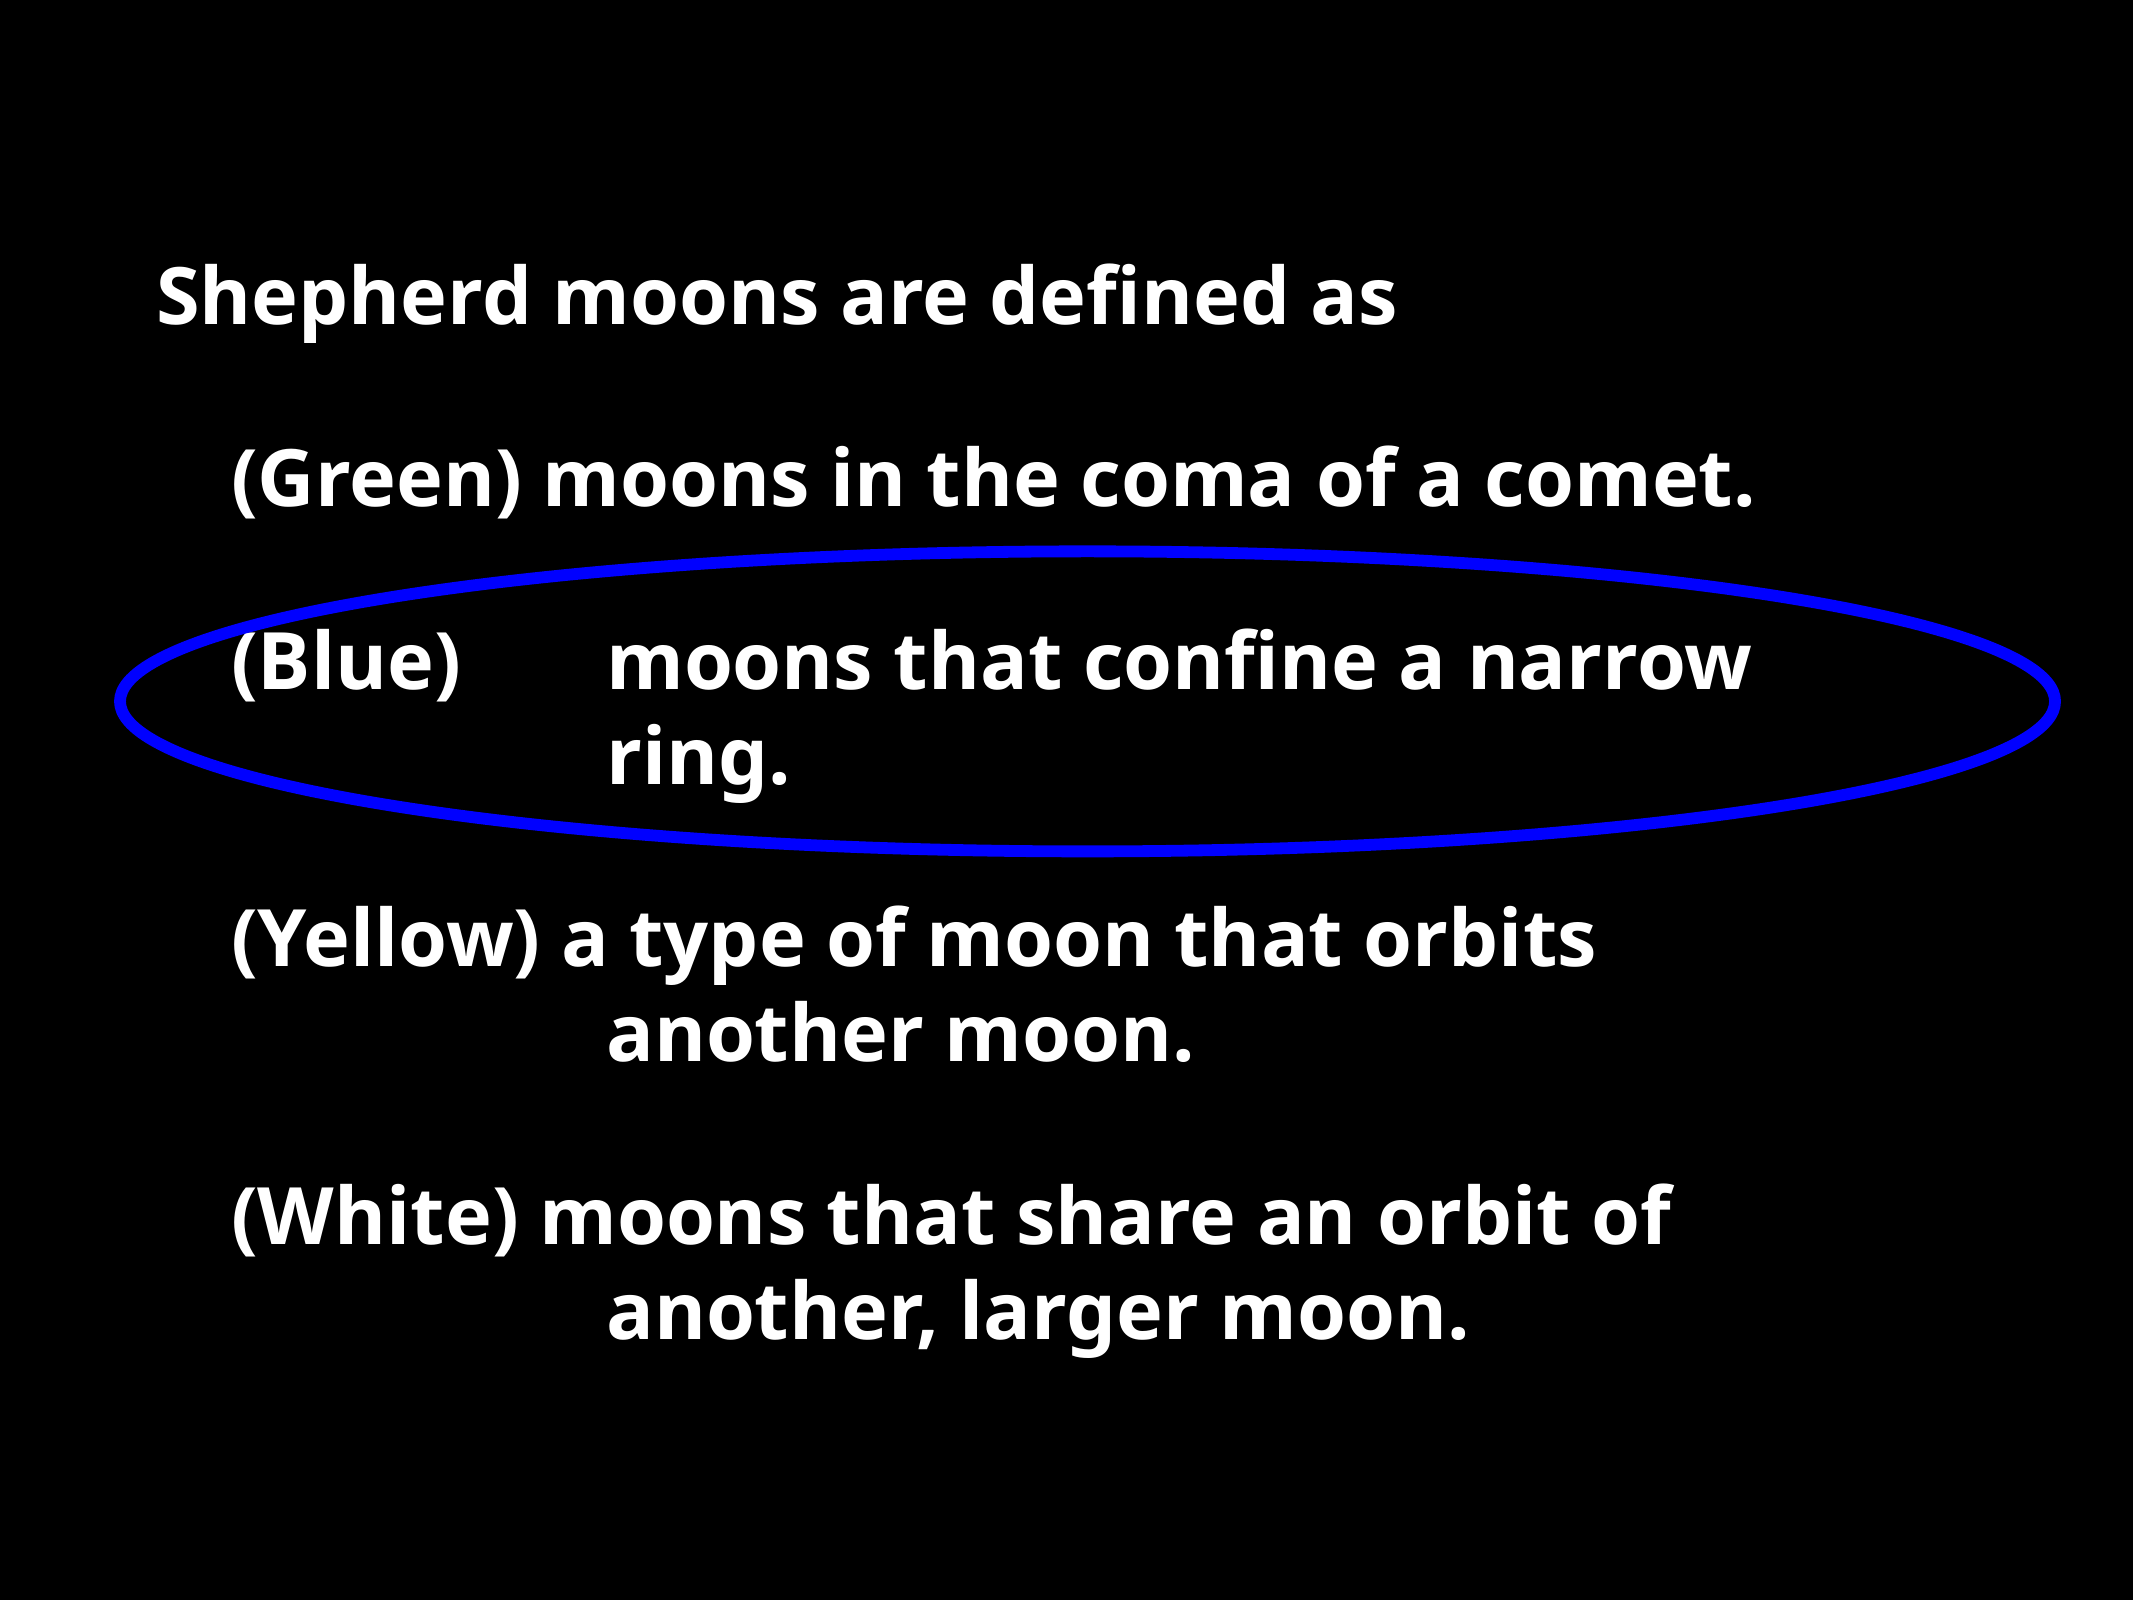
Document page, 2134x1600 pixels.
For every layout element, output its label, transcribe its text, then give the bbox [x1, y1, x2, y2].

list Shepherd moons are defined as (Green) moons in the coma of a comet. (Blue) moons that confine a narrow ring. (Yellow) a type of moon that orbits another moon. (White) moons that share an orbit of another, larger moon. [156, 558, 2049, 845]
list Shepherd moons are defined as (Green) moons in the coma of a comet. (Blue) moons that confine a narrow ring. (Yellow) a type of moon that orbits another moon. (White) moons that share an orbit of another, larger moon. [156, 208, 2101, 1392]
